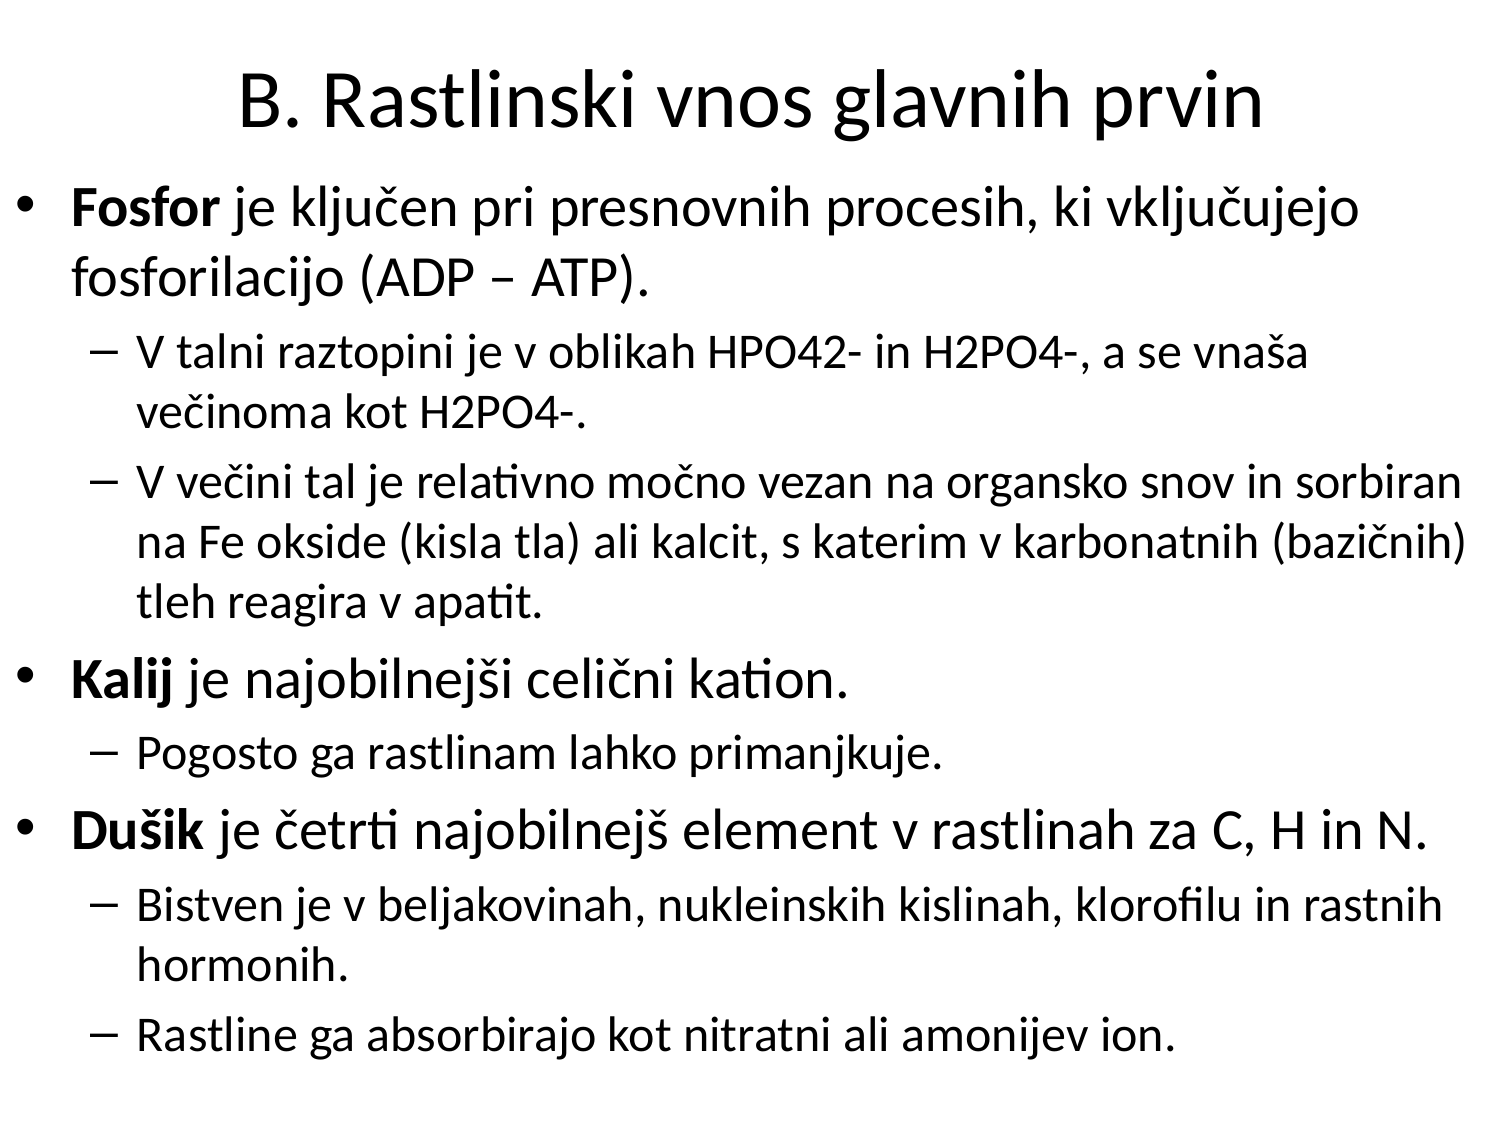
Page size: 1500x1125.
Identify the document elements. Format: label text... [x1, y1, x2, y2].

list Fosfor je ključen pri presnovnih procesih, ki vključujejo fosforilacijo (ADP – ATP). V talni raztopini je v oblikah HPO42- in H2PO4-, a se vnaša večinoma kot H2PO4-. V večini tal je relativno močno vezan na organsko snov in sorbiran na Fe okside (kisla tla) ali kalcit, s katerim v karbonatnih (bazičnih) tleh reagira v apatit. Kalij je najobilnejši celični kation. Pogosto ga rastlinam lahko primanjkuje. Dušik je četrti najobilnejš element v rastlinah za C, H in N. Bistven je v beljakovinah, nukleinskih kislinah, klorofilu in rastnih hormonih. Rastline ga absorbirajo kot nitratni ali amonijev ion. [0, 160, 1500, 1106]
title B. Rastlinski vnos glavnih prvin [76, 0, 1427, 160]
